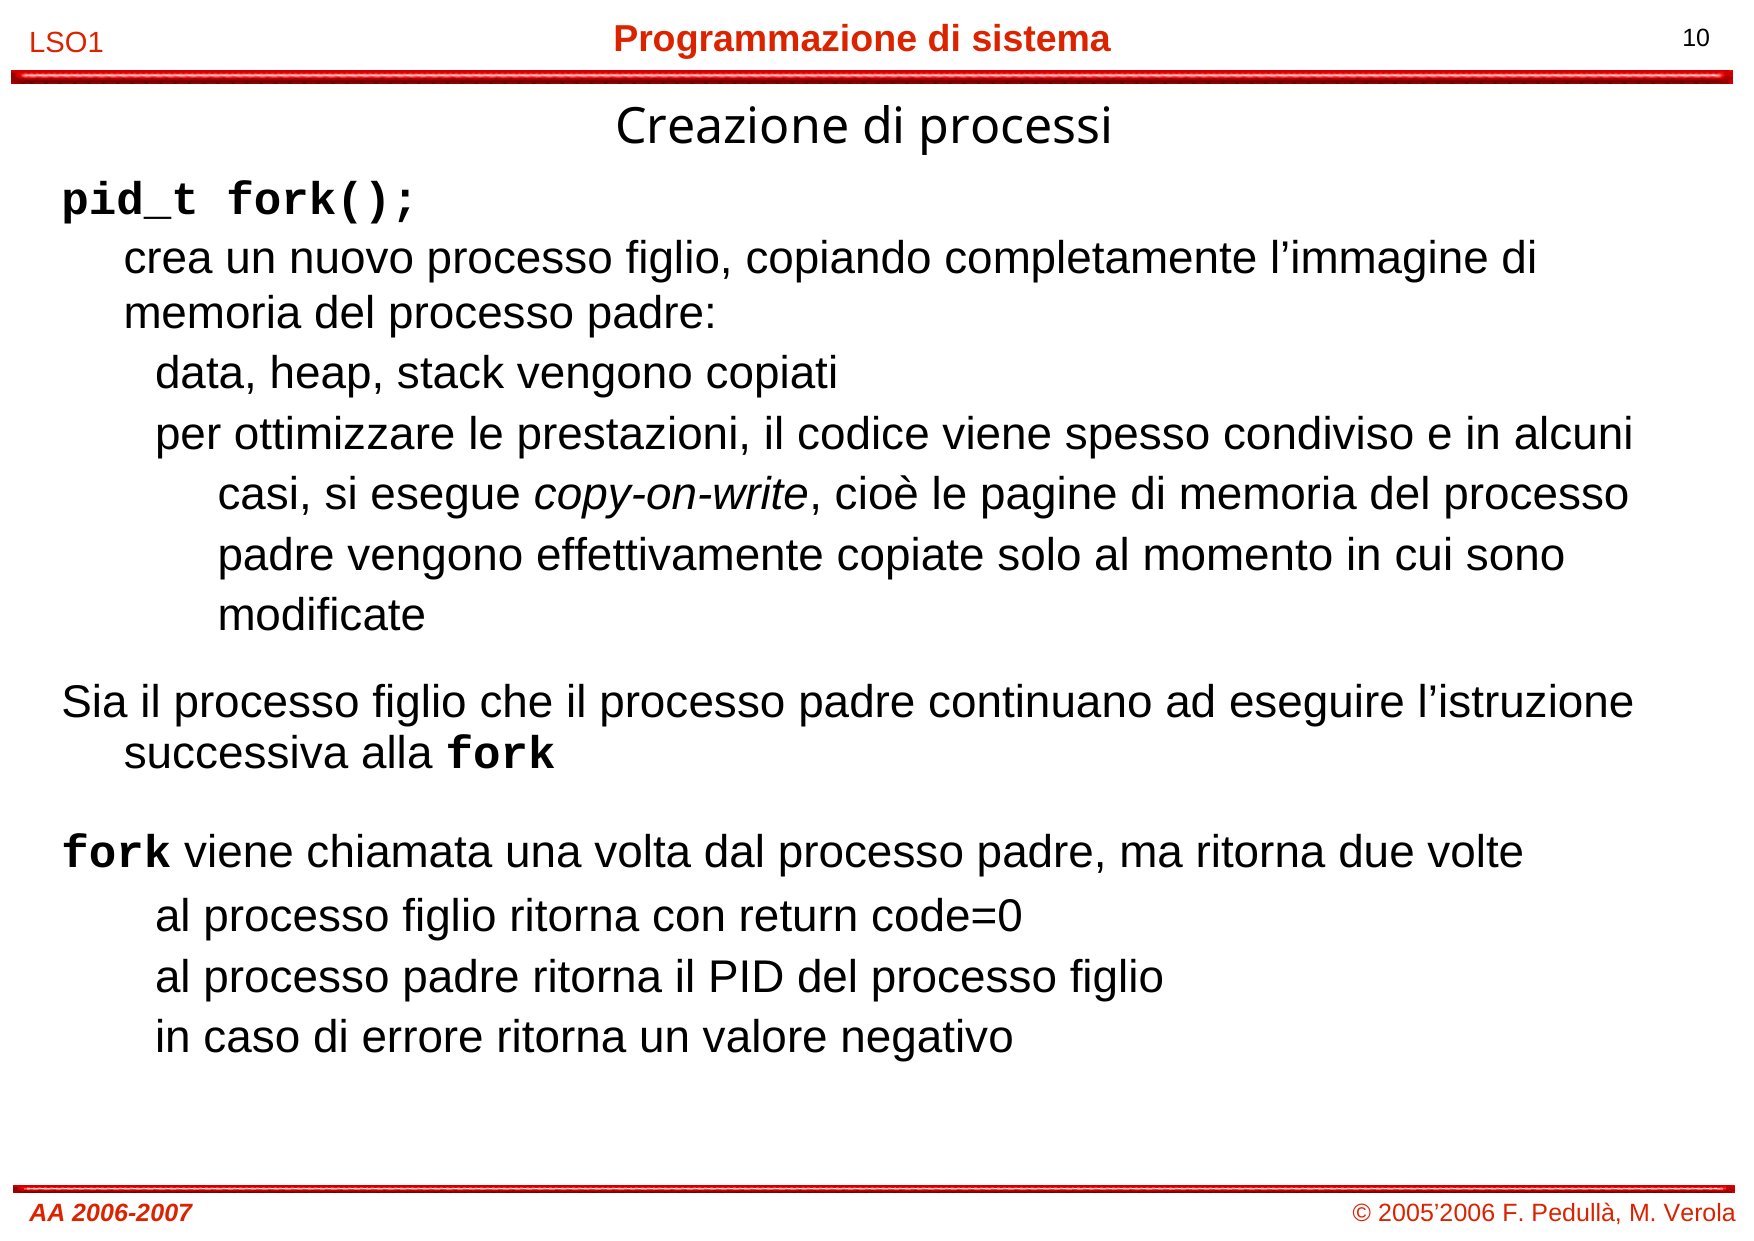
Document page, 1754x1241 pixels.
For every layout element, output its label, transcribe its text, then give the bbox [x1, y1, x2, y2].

picture [13, 1185, 1735, 1193]
list pid_t fork(); crea un nuovo processo figlio, copiando completamente l’immagine di memoria del processo padre: data, heap, stack vengono copiati per ottimizzare le prestazioni, il codice viene spesso condiviso e in alcuni casi, si esegue copy-on-write, cioè le pagine di memoria del processo padre vengono effettivamente copiate solo al momento in cui sono modificate Sia il processo figlio che il processo padre continuano ad eseguire l’istruzione successiva alla fork fork viene chiamata una volta dal processo padre, ma ritorna due volte al processo figlio ritorna con return code=0 al processo padre ritorna il PID del processo figlio in caso di errore ritorna un valore negativo [46, 165, 1684, 1074]
picture [11, 70, 1733, 84]
title Creazione di processi [555, 78, 1174, 174]
